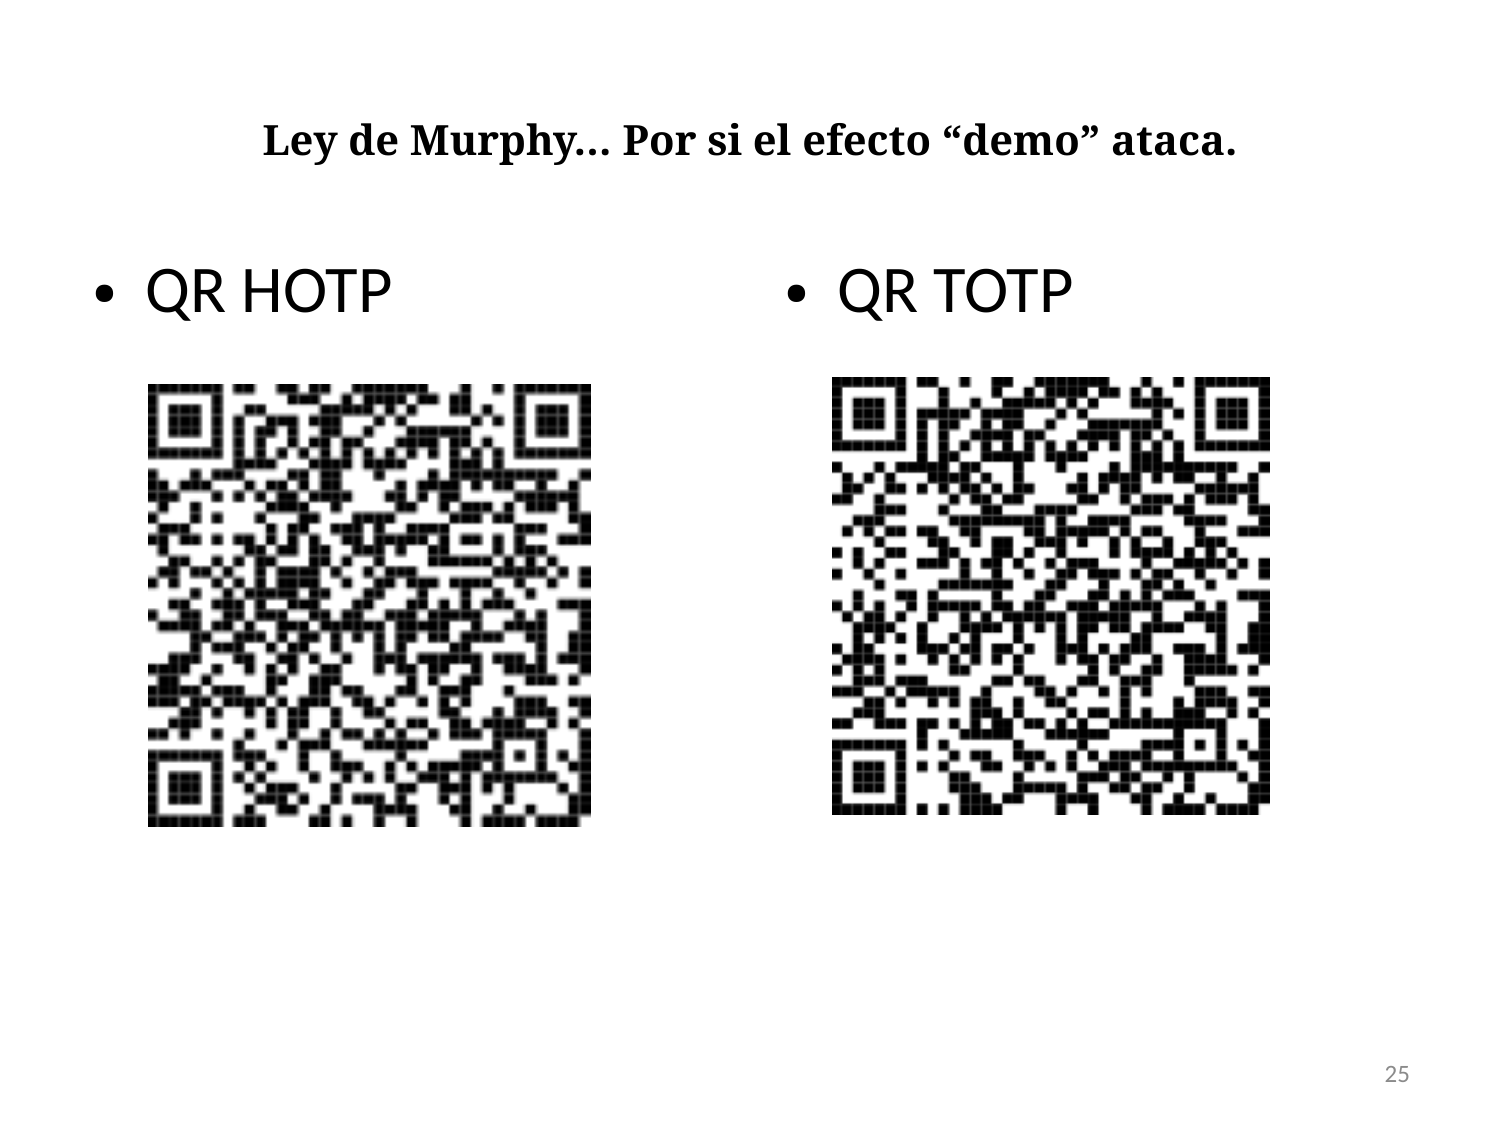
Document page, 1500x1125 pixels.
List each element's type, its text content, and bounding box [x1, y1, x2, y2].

list QR TOTP [766, 262, 1426, 1005]
list QR HOTP [75, 262, 734, 1005]
title Ley de Murphy… Por si el efecto “demo” ataca. [75, 45, 1425, 233]
picture [832, 377, 1270, 815]
picture [148, 384, 591, 827]
